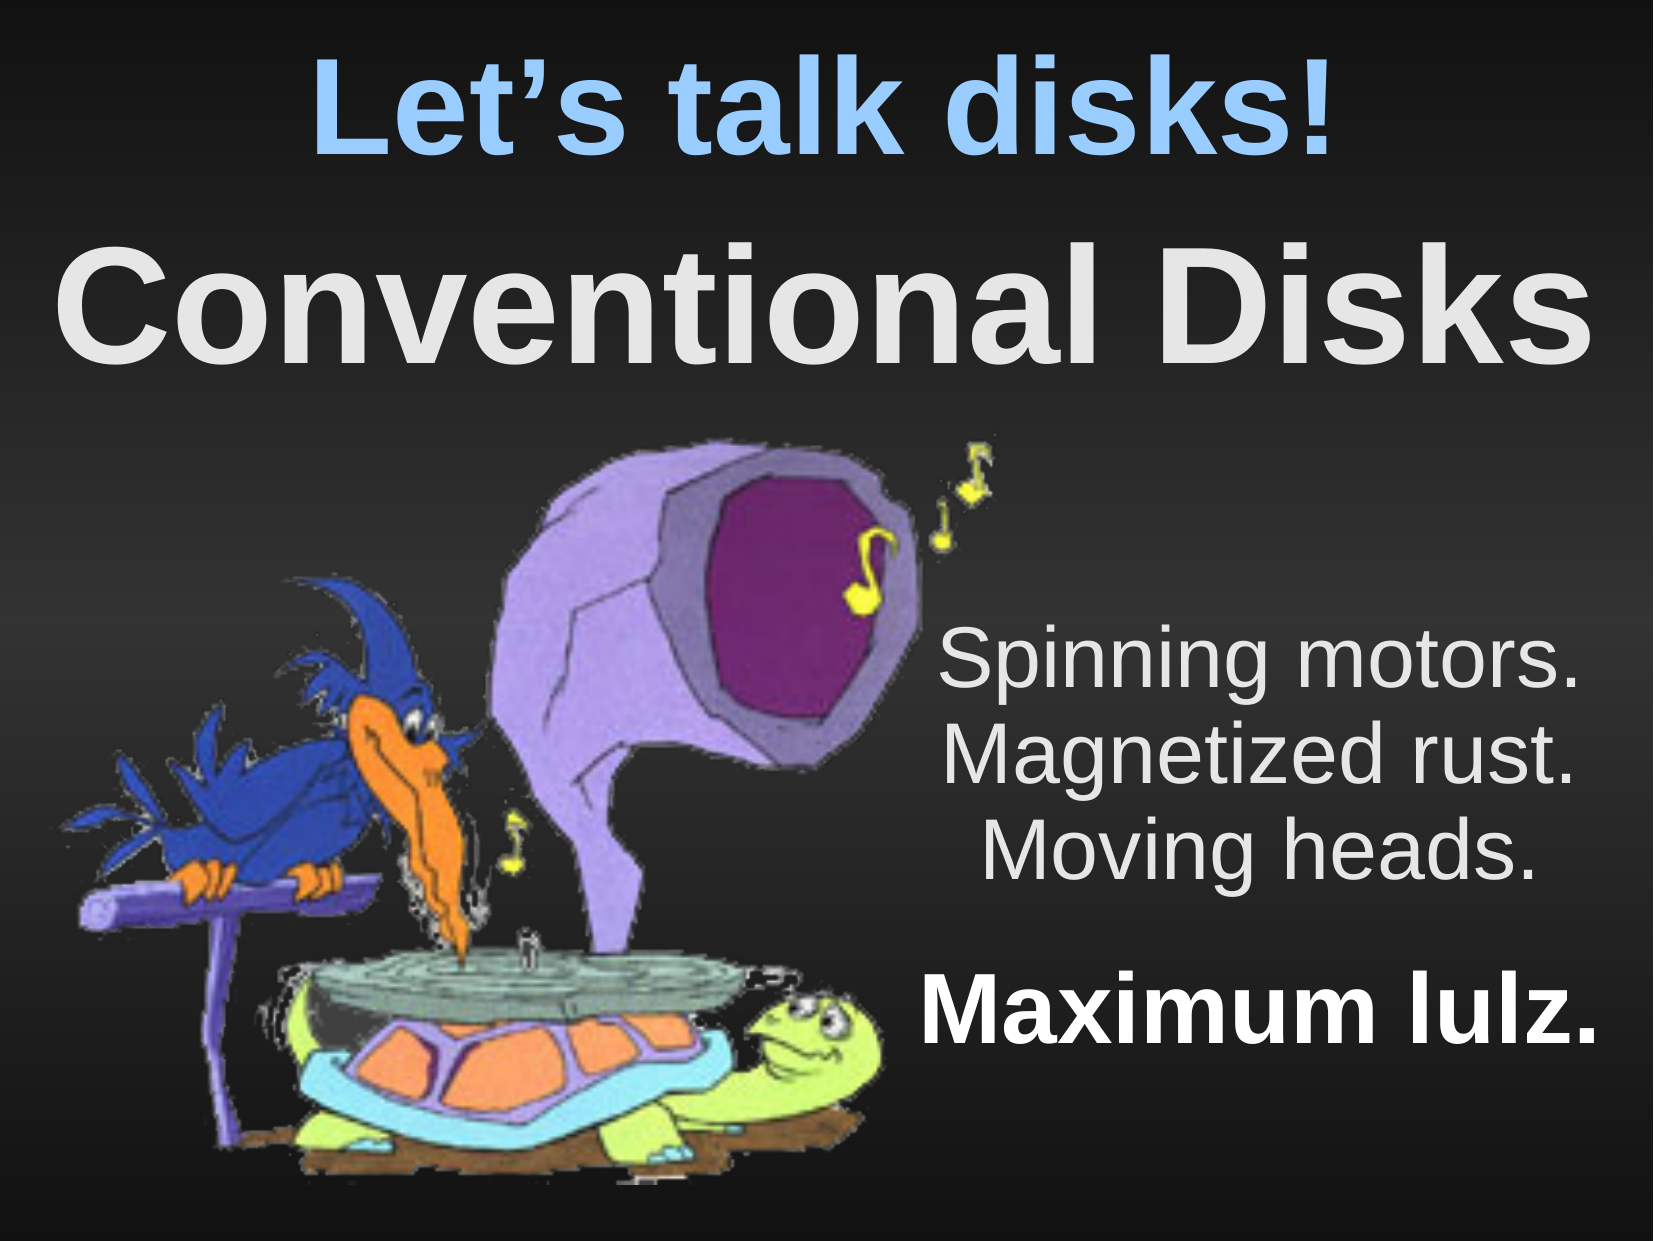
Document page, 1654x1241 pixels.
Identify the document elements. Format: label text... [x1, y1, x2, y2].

title Let’s talk disks! [0, 2, 1651, 211]
title Spinning motors. Magnetized rust. Moving heads. Maximum lulz. [870, 525, 1651, 1241]
picture [43, 419, 1006, 1186]
title Conventional Disks [0, 212, 1651, 946]
